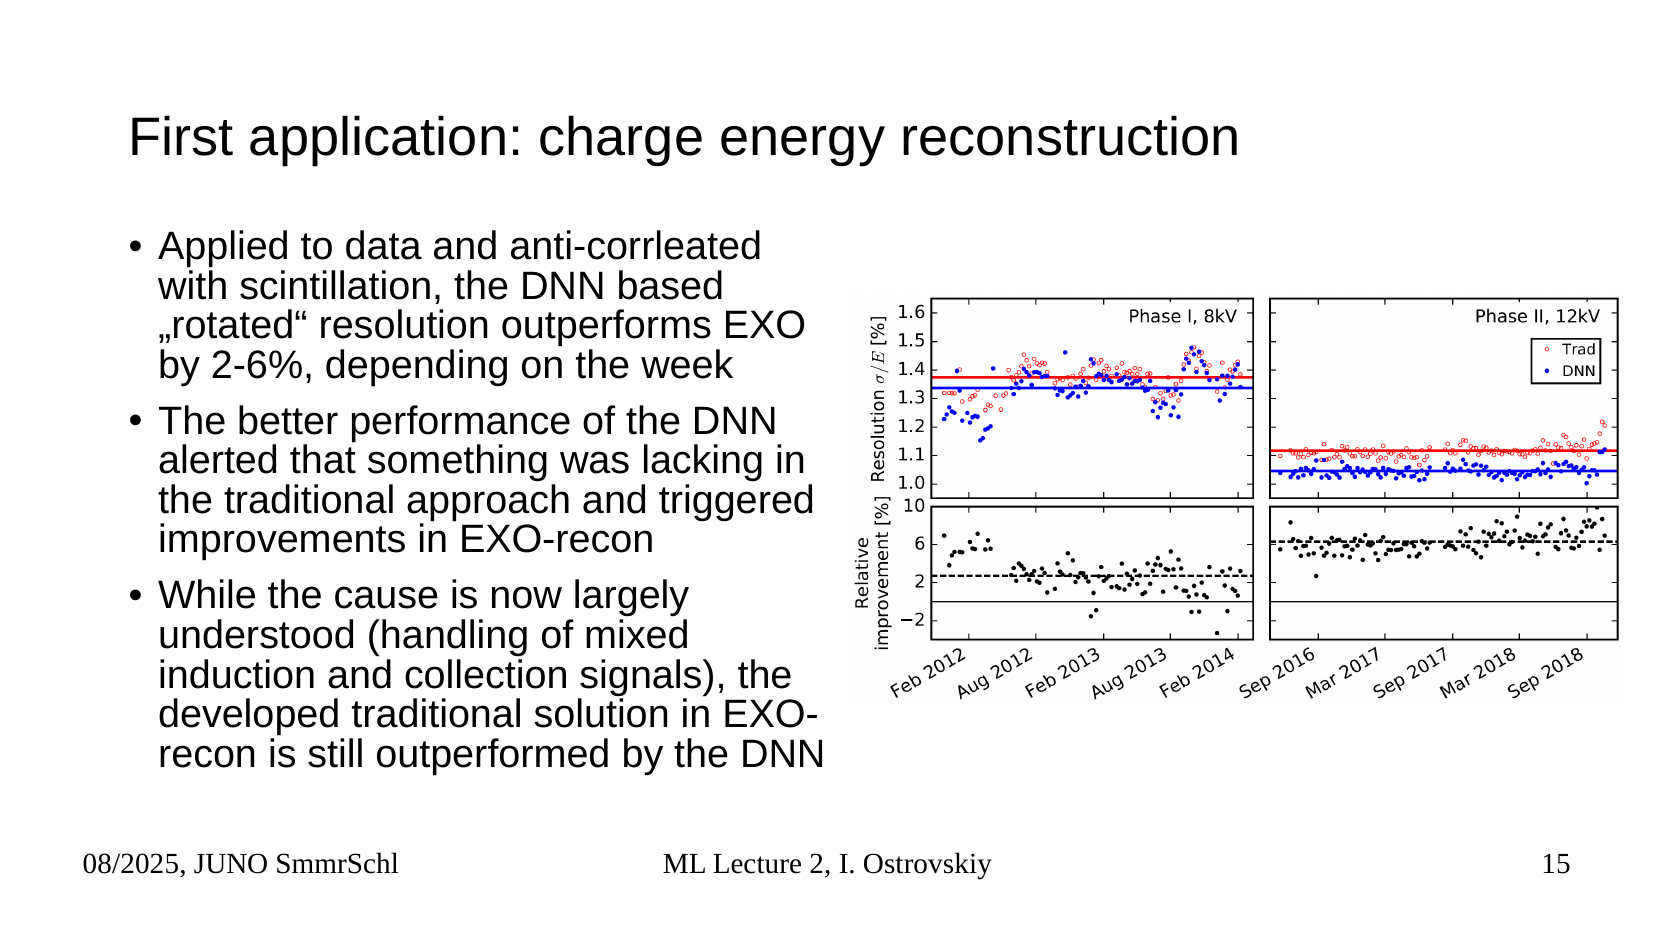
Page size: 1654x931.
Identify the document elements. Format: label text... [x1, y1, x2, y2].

list Applied to data and anti-corrleated with scintillation, the DNN based „rotated“ resolution outperforms EXO by 2-6%, depending on the week The better performance of the DNN alerted that something was lacking in the traditional approach and triggered improvements in EXO-recon While the cause is now largely understood (handling of mixed induction and collection signals), the developed traditional solution in EXO-recon is still outperformed by the DNN [113, 220, 848, 799]
picture [847, 292, 1625, 704]
title First application: charge energy reconstruction [113, 49, 1540, 230]
